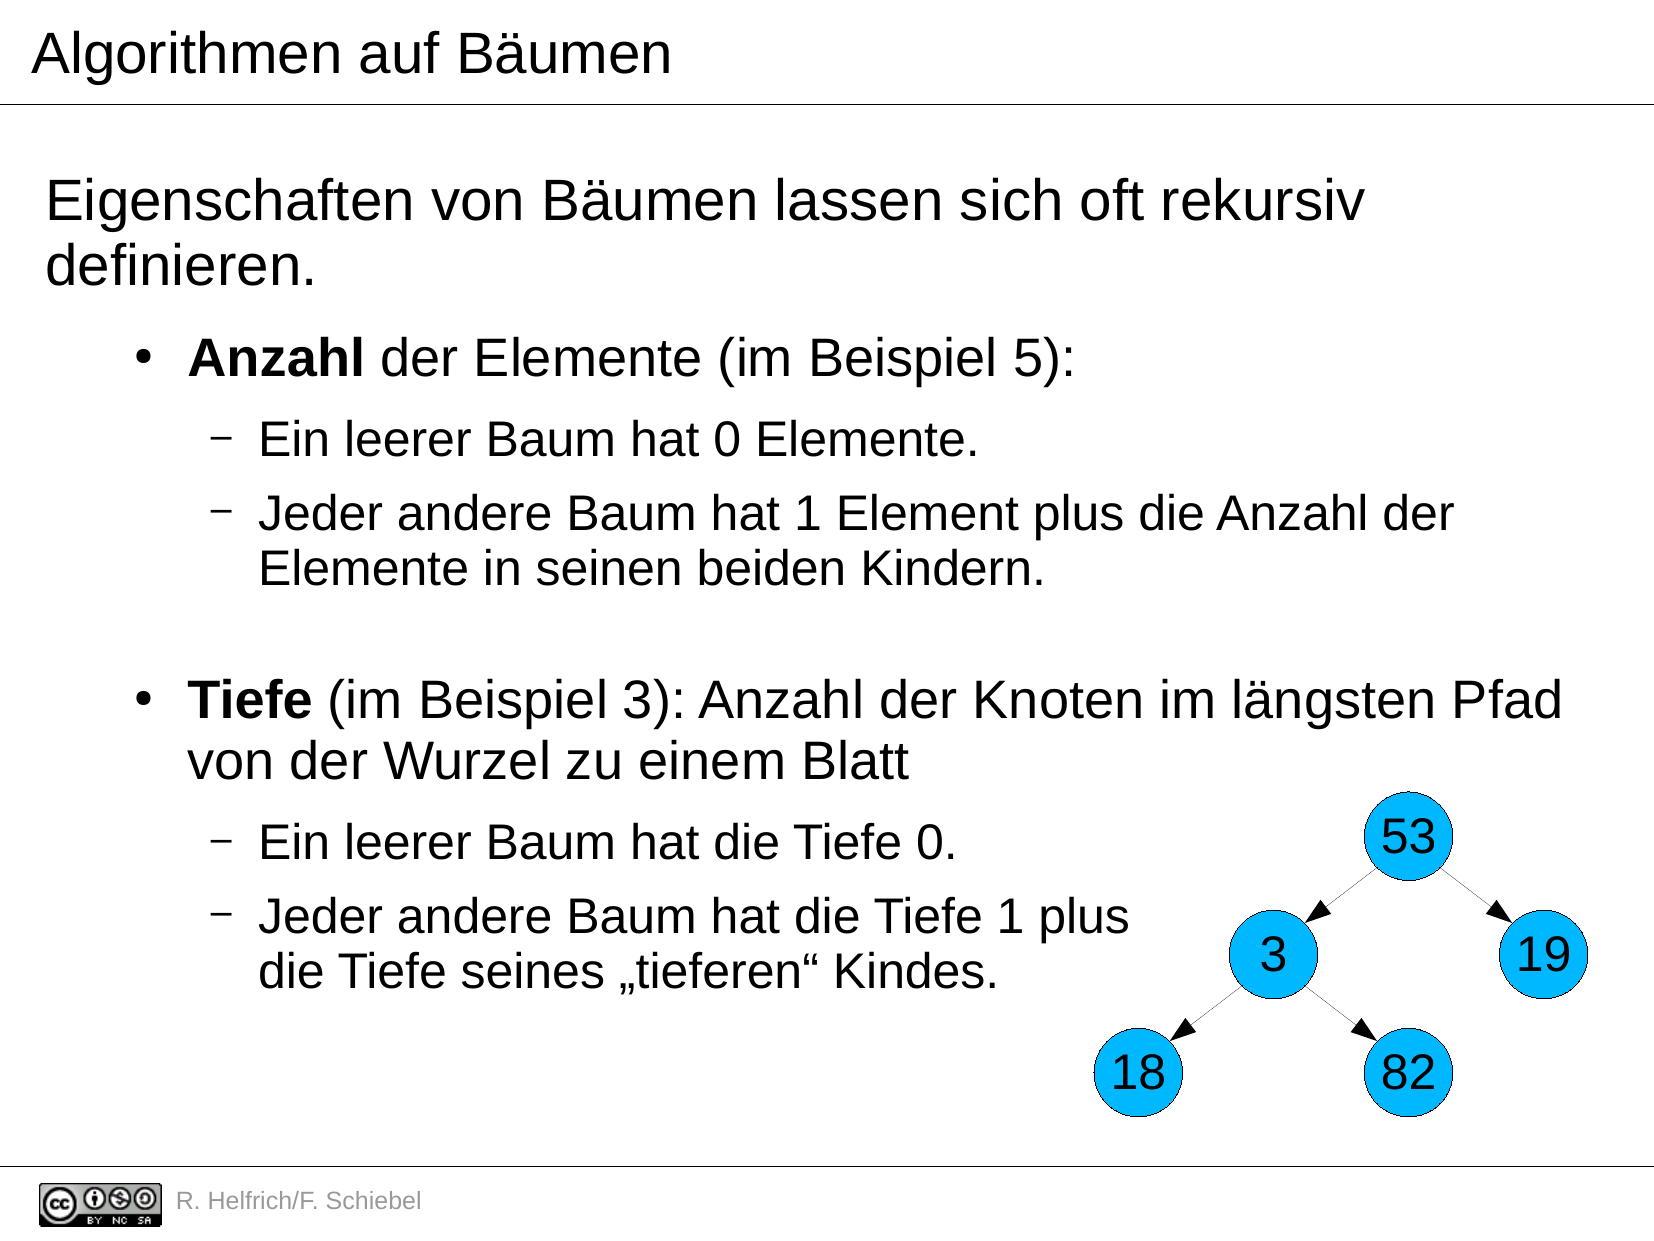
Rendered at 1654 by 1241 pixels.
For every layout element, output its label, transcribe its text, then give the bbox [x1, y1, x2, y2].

text_box 3 [1229, 910, 1318, 999]
list Eigenschaften von Bäumen lassen sich oft rekursiv definieren. Anzahl der Elemente (im Beispiel 5): Ein leerer Baum hat 0 Elemente. Jeder andere Baum hat 1 Element plus die Anzahl der Elemente in seinen beiden Kindern. Tiefe (im Beispiel 3): Anzahl der Knoten im längsten Pfad von der Wurzel zu einem Blatt Ein leerer Baum hat die Tiefe 0. Jeder andere Baum hat die Tiefe 1 plus die Tiefe seines „tieferen“ Kindes. [45, 167, 1593, 1118]
title Algorithmen auf Bäumen [31, 14, 1151, 92]
text_box 18 [1093, 1028, 1183, 1117]
text_box 19 [1499, 910, 1588, 999]
text_box 53 [1364, 791, 1453, 881]
picture [39, 1183, 162, 1227]
text_box 82 [1364, 1028, 1453, 1117]
